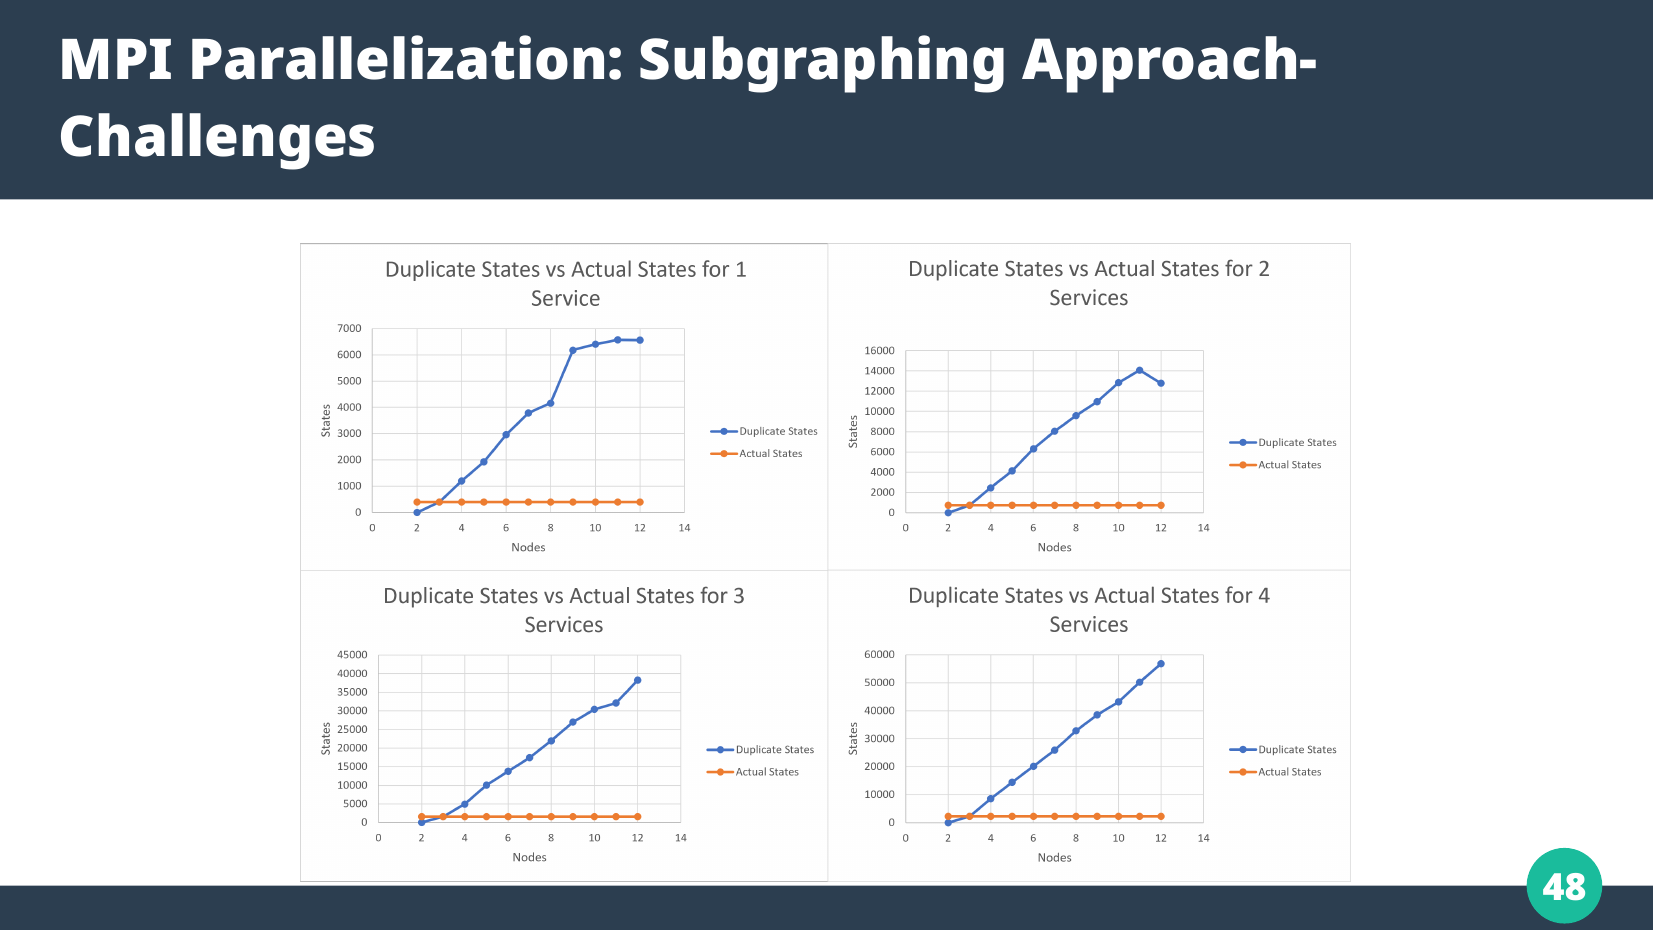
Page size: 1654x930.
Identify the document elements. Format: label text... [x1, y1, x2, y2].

title MPI Parallelization: Subgraphing Approach- Challenges [58, 36, 1594, 155]
picture [300, 243, 1351, 882]
